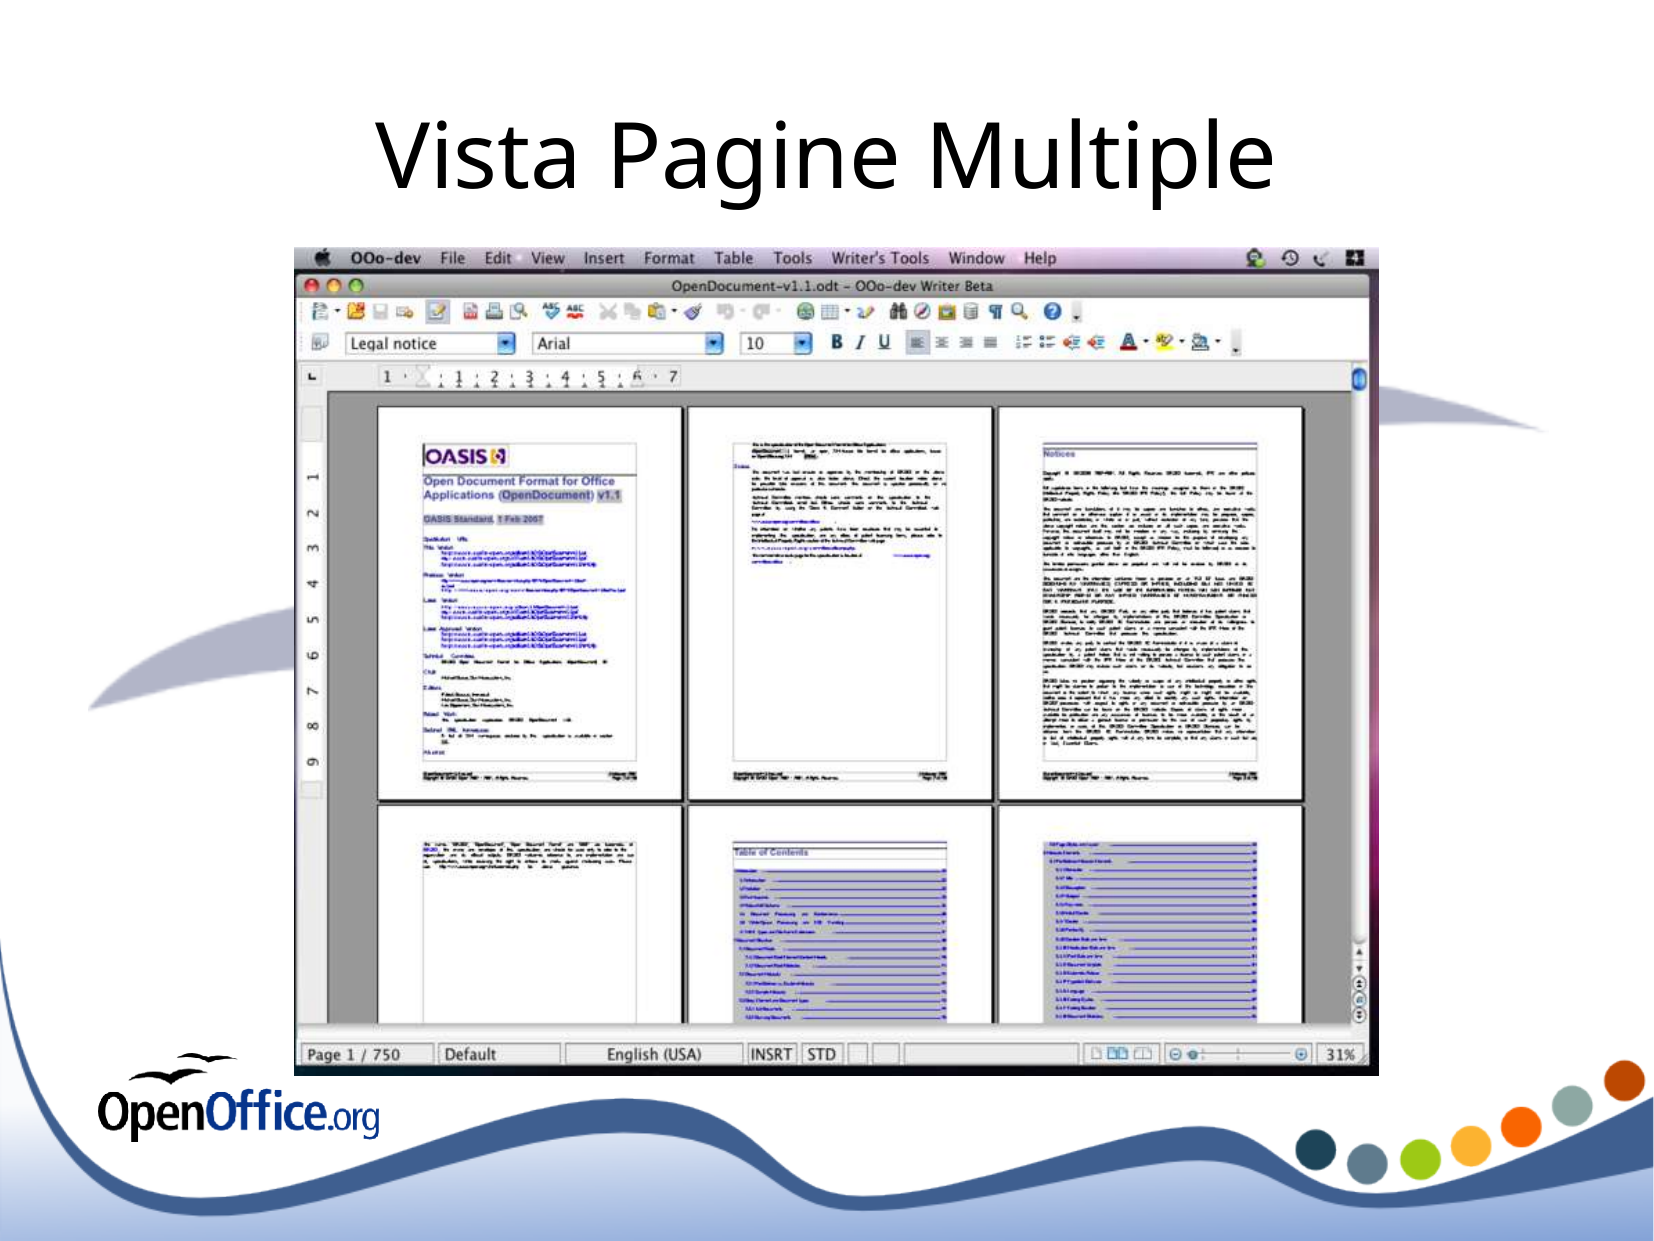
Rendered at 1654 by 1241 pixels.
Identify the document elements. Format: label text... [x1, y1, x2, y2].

picture [0, 250, 1654, 1241]
title Vista Pagine Multiple [82, 56, 1571, 250]
